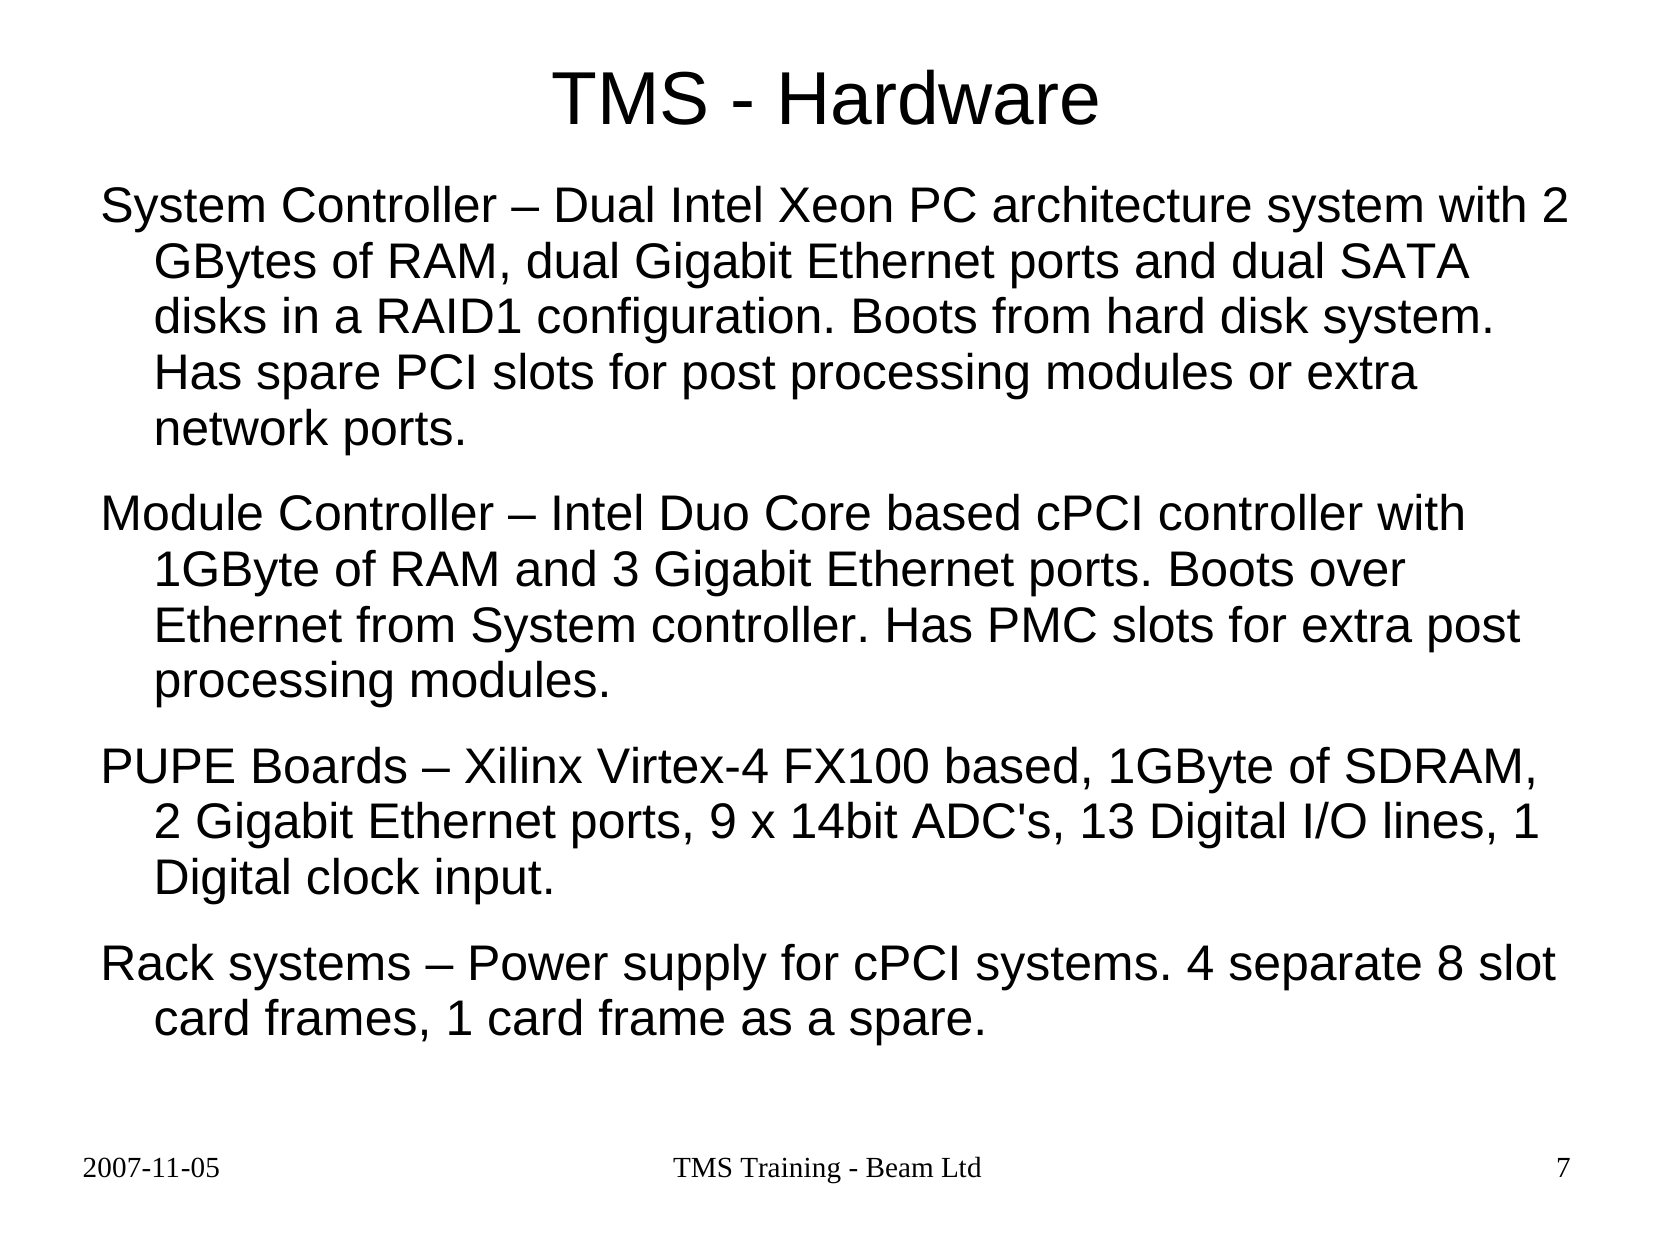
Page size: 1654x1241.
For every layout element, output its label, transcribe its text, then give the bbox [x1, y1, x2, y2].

list System Controller – Dual Intel Xeon PC architecture system with 2 GBytes of RAM, dual Gigabit Ethernet ports and dual SATA disks in a RAID1 configuration. Boots from hard disk system. Has spare PCI slots for post processing modules or extra network ports. Module Controller – Intel Duo Core based cPCI controller with 1GByte of RAM and 3 Gigabit Ethernet ports. Boots over Ethernet from System controller. Has PMC slots for extra post processing modules. PUPE Boards – Xilinx Virtex-4 FX100 based, 1GByte of SDRAM, 2 Gigabit Ethernet ports, 9 x 14bit ADC's, 13 Digital I/O lines, 1 Digital clock input. Rack systems – Power supply for cPCI systems. 4 separate 8 slot card frames, 1 card frame as a spare. [82, 177, 1571, 1108]
title TMS - Hardware [82, 49, 1571, 148]
